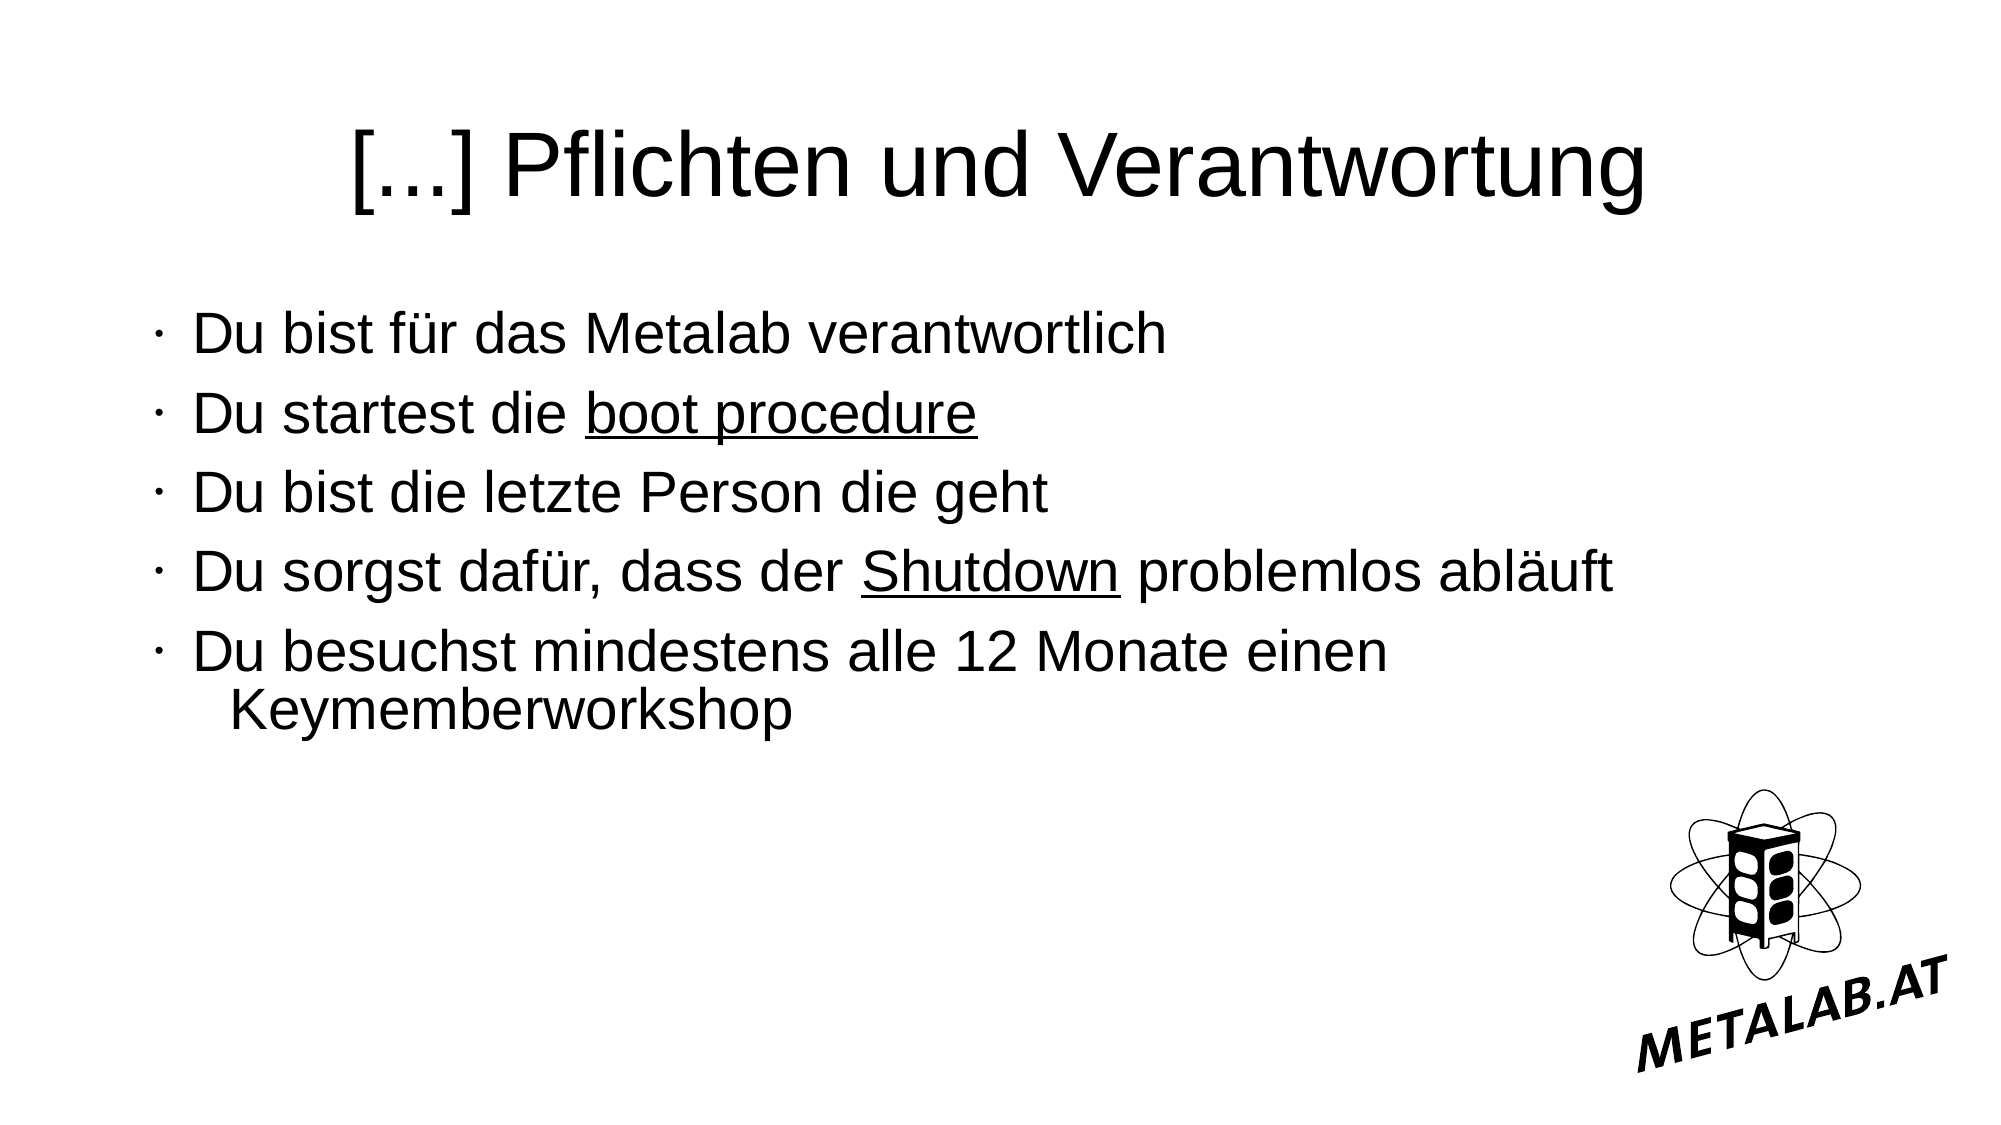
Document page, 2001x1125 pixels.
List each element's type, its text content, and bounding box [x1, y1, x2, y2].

title [...] Pflichten und Verantwortung [137, 59, 1863, 278]
list Du bist für das Metalab verantwortlich Du startest die boot procedure Du bist die letzte Person die geht Du sorgst dafür, dass der Shutdown problemlos abläuft Du besuchst mindestens alle 12 Monate einen Keymemberworkshop [137, 299, 1863, 1014]
